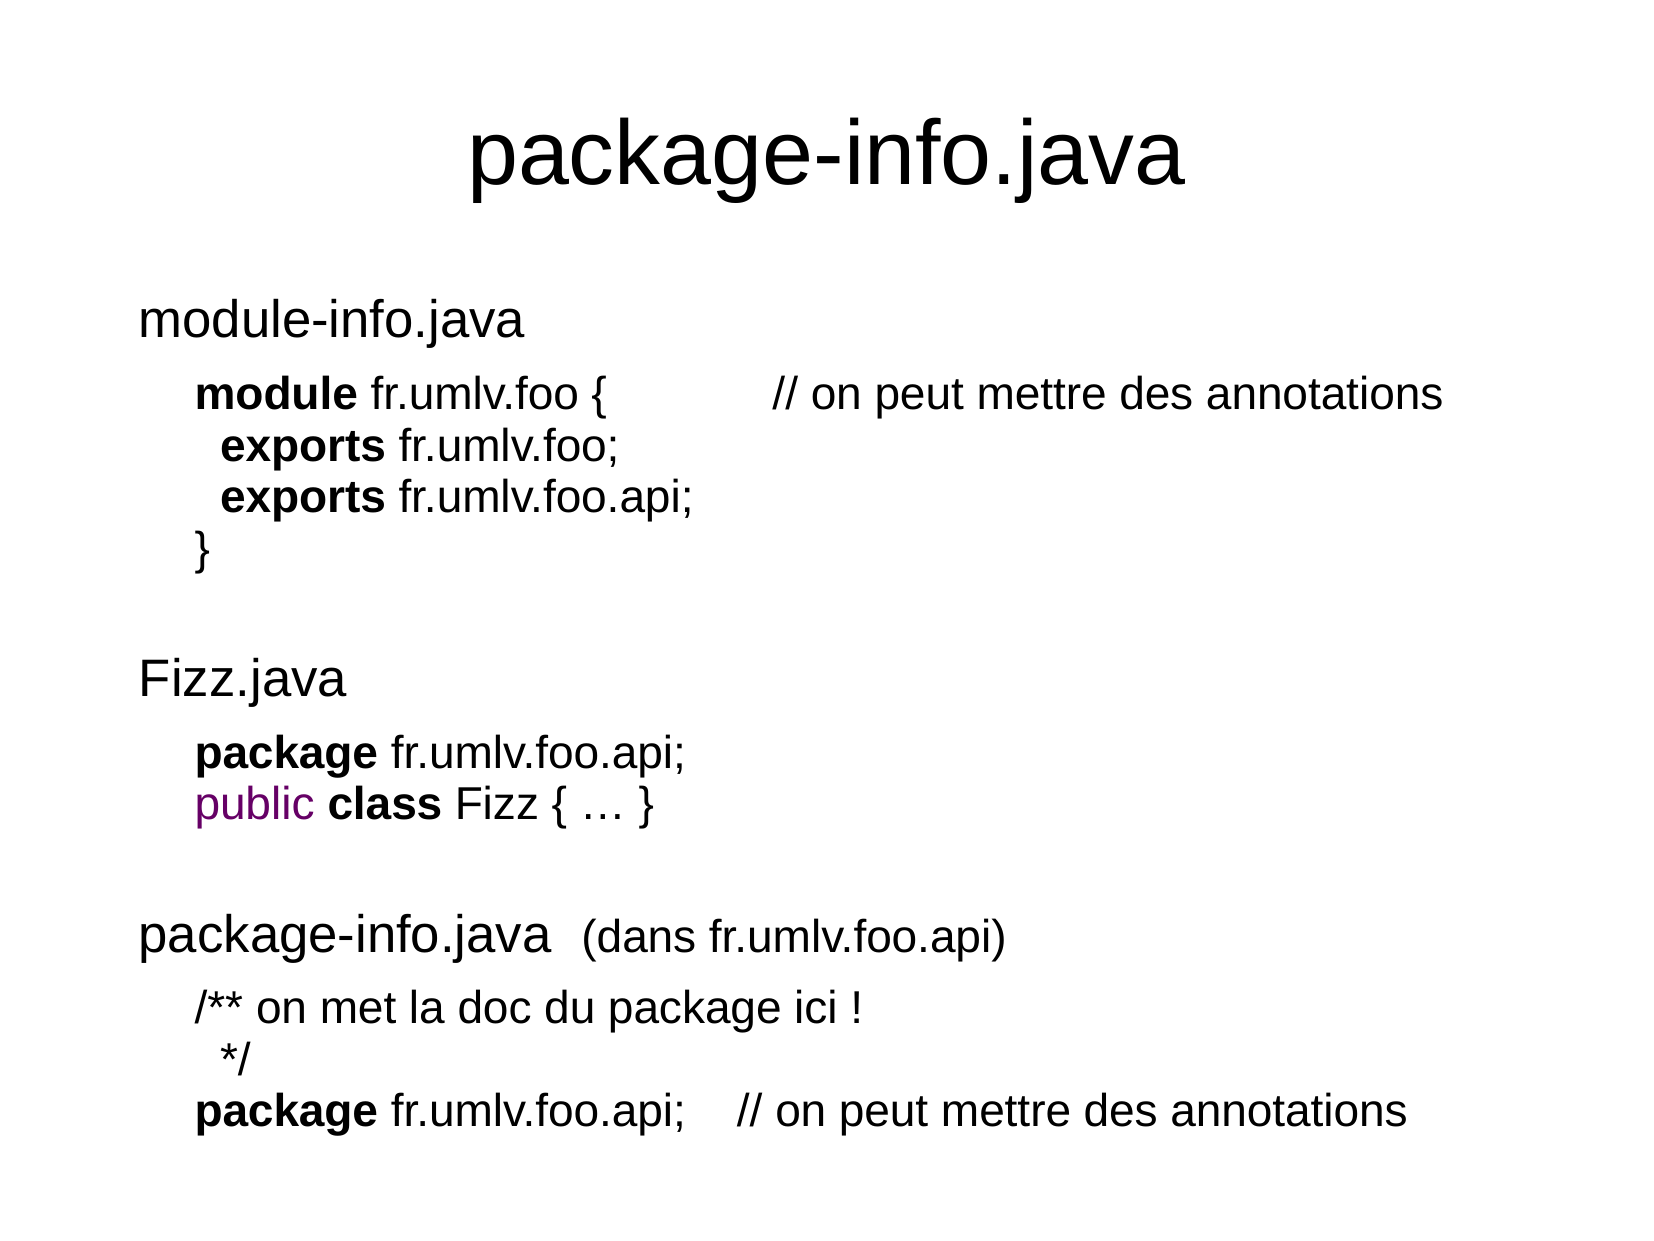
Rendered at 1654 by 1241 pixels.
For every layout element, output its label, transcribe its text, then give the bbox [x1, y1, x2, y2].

title package-info.java [82, 49, 1571, 257]
list module-info.java module fr.umlv.foo { // on peut mettre des annotations exports fr.umlv.foo; exports fr.umlv.foo.api; } Fizz.java package fr.umlv.foo.api; public class Fizz { … } package-info.java (dans fr.umlv.foo.api) /** on met la doc du package ici ! */ package fr.umlv.foo.api; // on peut mettre des annotations [82, 290, 1571, 1141]
